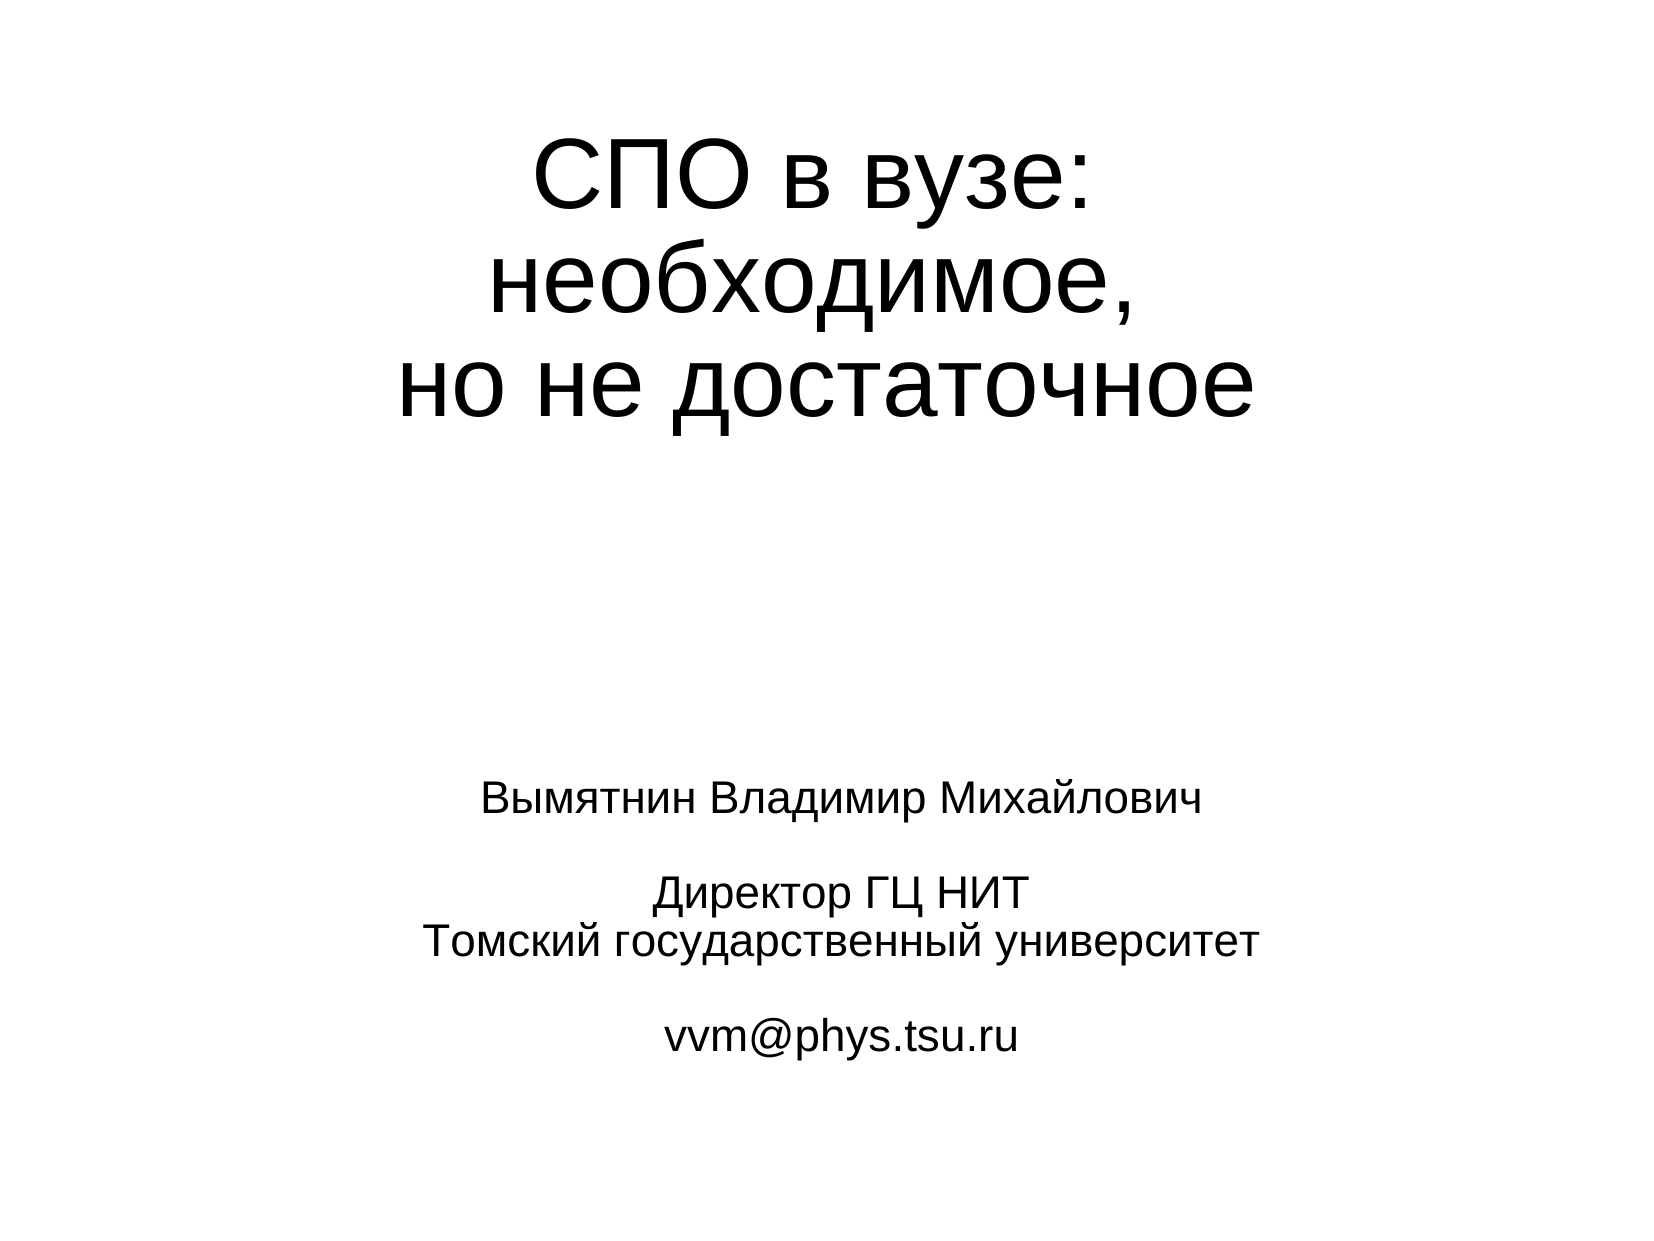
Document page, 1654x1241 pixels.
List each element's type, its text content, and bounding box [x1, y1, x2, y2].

text_box СПО в вузе: необходимое, но не достаточное [177, 118, 1477, 469]
text_box Вымятнин Владимир Михайлович Директор ГЦ НИТ Томский государственный университет vvm@phys.tsu.ru [236, 767, 1447, 1089]
